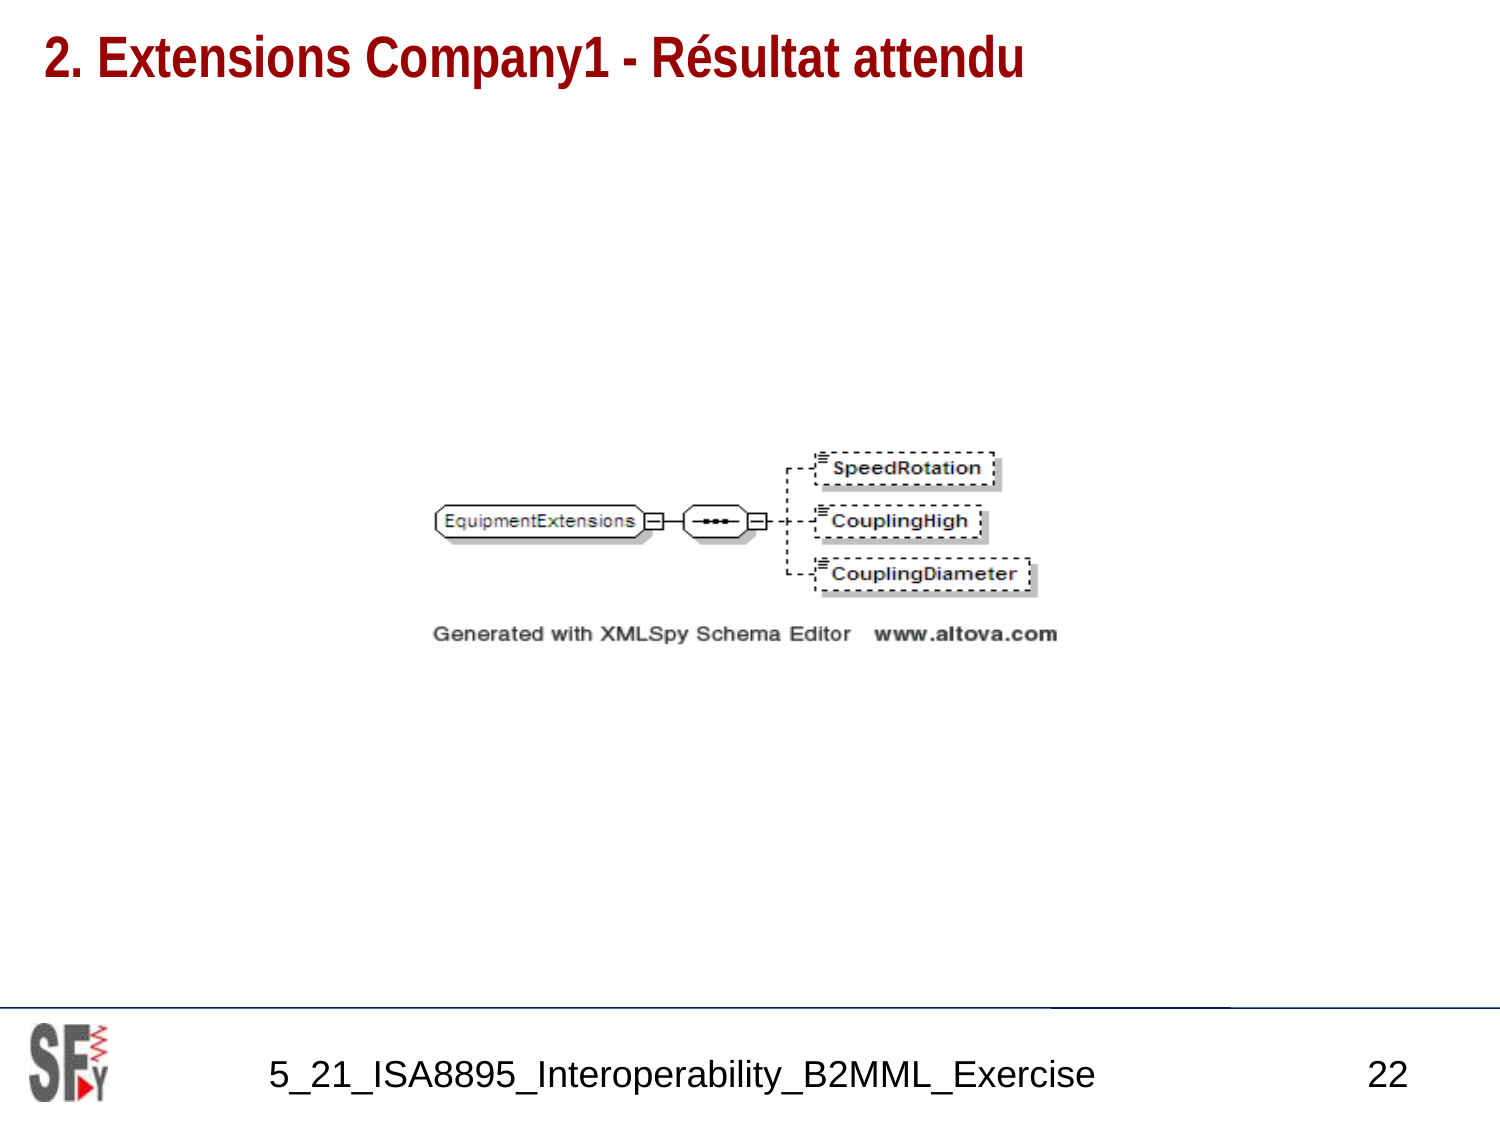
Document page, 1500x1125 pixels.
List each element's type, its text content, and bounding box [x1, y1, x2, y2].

picture [426, 444, 1074, 646]
title 2. Extensions Company1 - Résultat attendu [29, 12, 1471, 138]
picture [29, 1023, 108, 1102]
footer 5_21_ISA8895_Interoperability_B2MML_Exercise [253, 1034, 1336, 1103]
slide_number <numéro> [1352, 1034, 1490, 1103]
